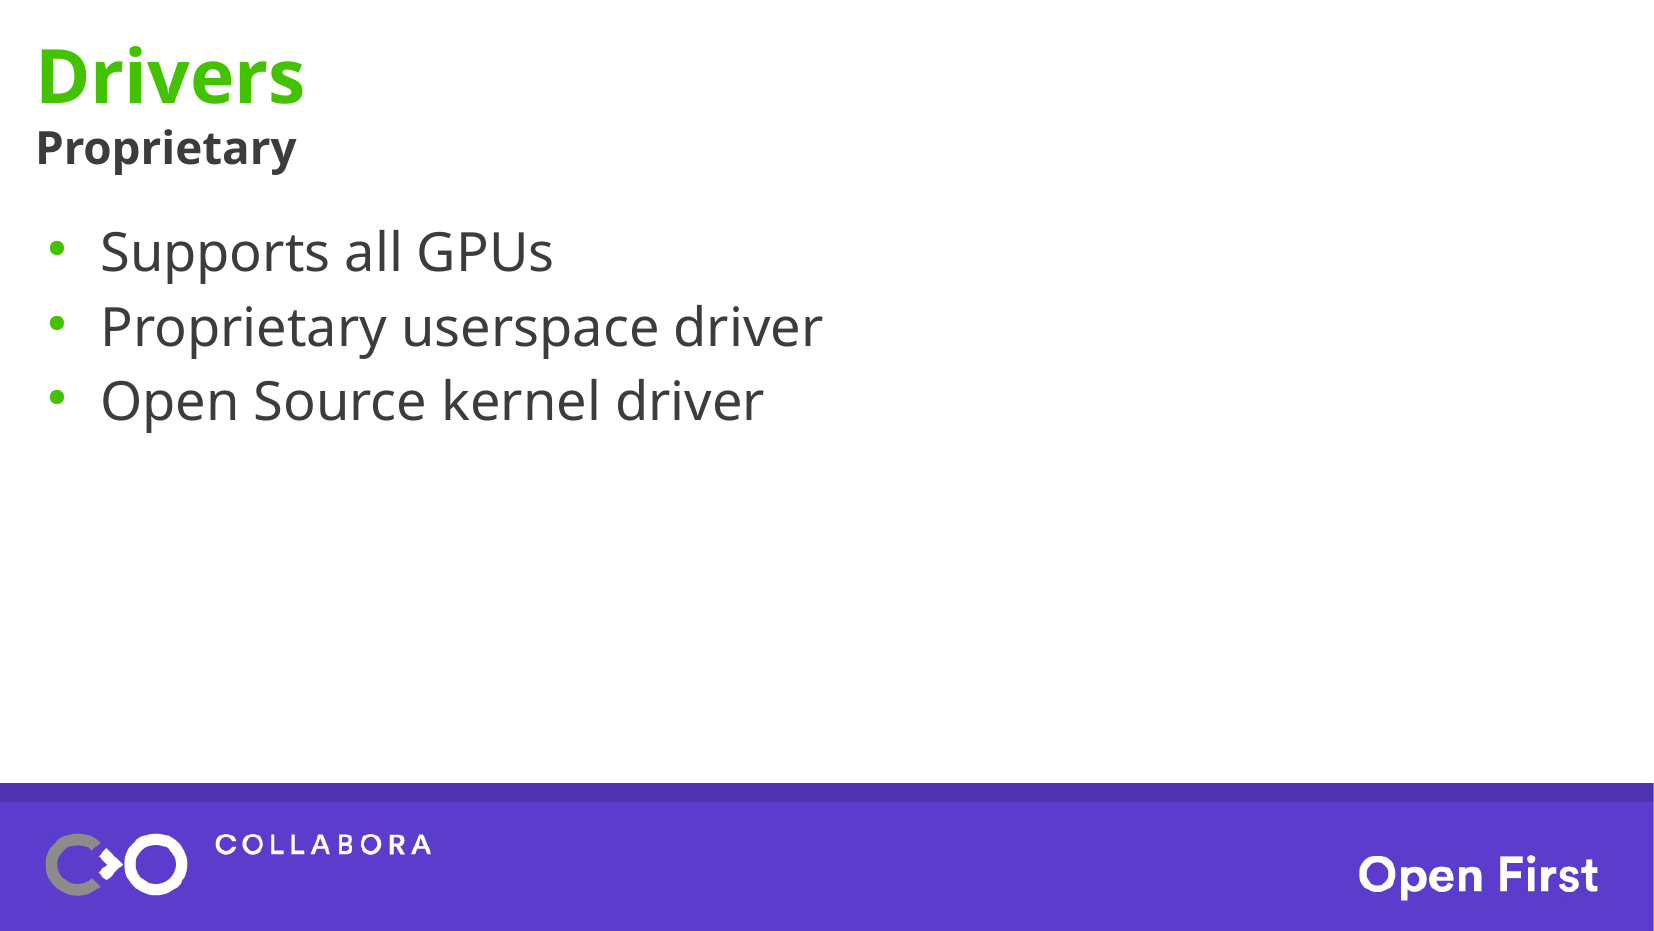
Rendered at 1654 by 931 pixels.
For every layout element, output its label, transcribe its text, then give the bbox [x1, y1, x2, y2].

picture [0, 0, 1654, 931]
title Drivers Proprietary [35, 28, 1608, 193]
list Supports all GPUs Proprietary userspace driver Open Source kernel driver [29, 207, 1602, 851]
